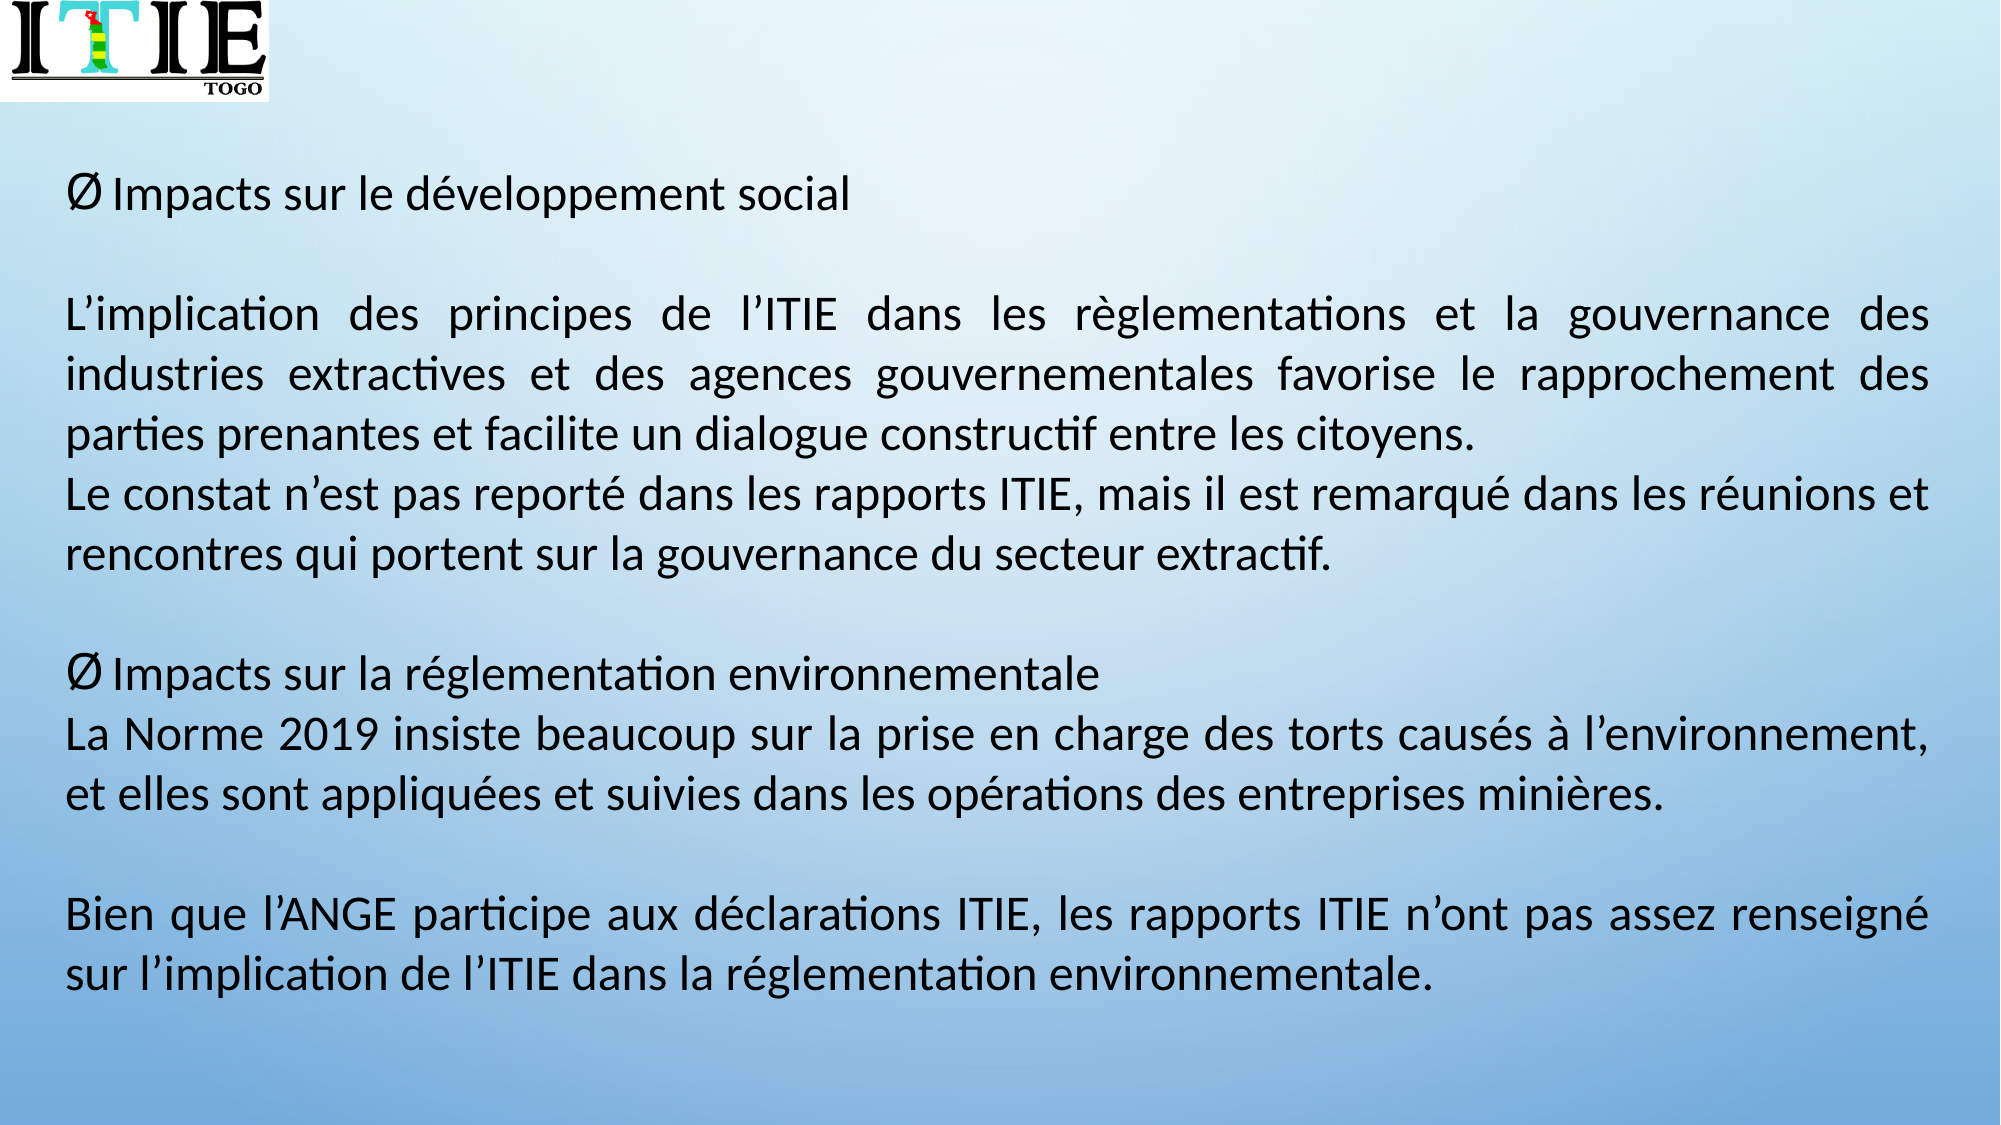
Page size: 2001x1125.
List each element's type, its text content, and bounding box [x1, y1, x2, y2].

text_box Impacts sur le développement social L’implication des principes de l’ITIE dans les règlementations et la gouvernance des industries extractives et des agences gouvernementales favorise le rapprochement des parties prenantes et facilite un dialogue constructif entre les citoyens. Le constat n’est pas reporté dans les rapports ITIE, mais il est remarqué dans les réunions et rencontres qui portent sur la gouvernance du secteur extractif. Impacts sur la réglementation environnementale La Norme 2019 insiste beaucoup sur la prise en charge des torts causés à l’environnement, et elles sont appliquées et suivies dans les opérations des entreprises minières. Bien que l’ANGE participe aux déclarations ITIE, les rapports ITIE n’ont pas assez renseigné sur l’implication de l’ITIE dans la réglementation environnementale. [50, 152, 1948, 1077]
picture [0, 0, 269, 102]
